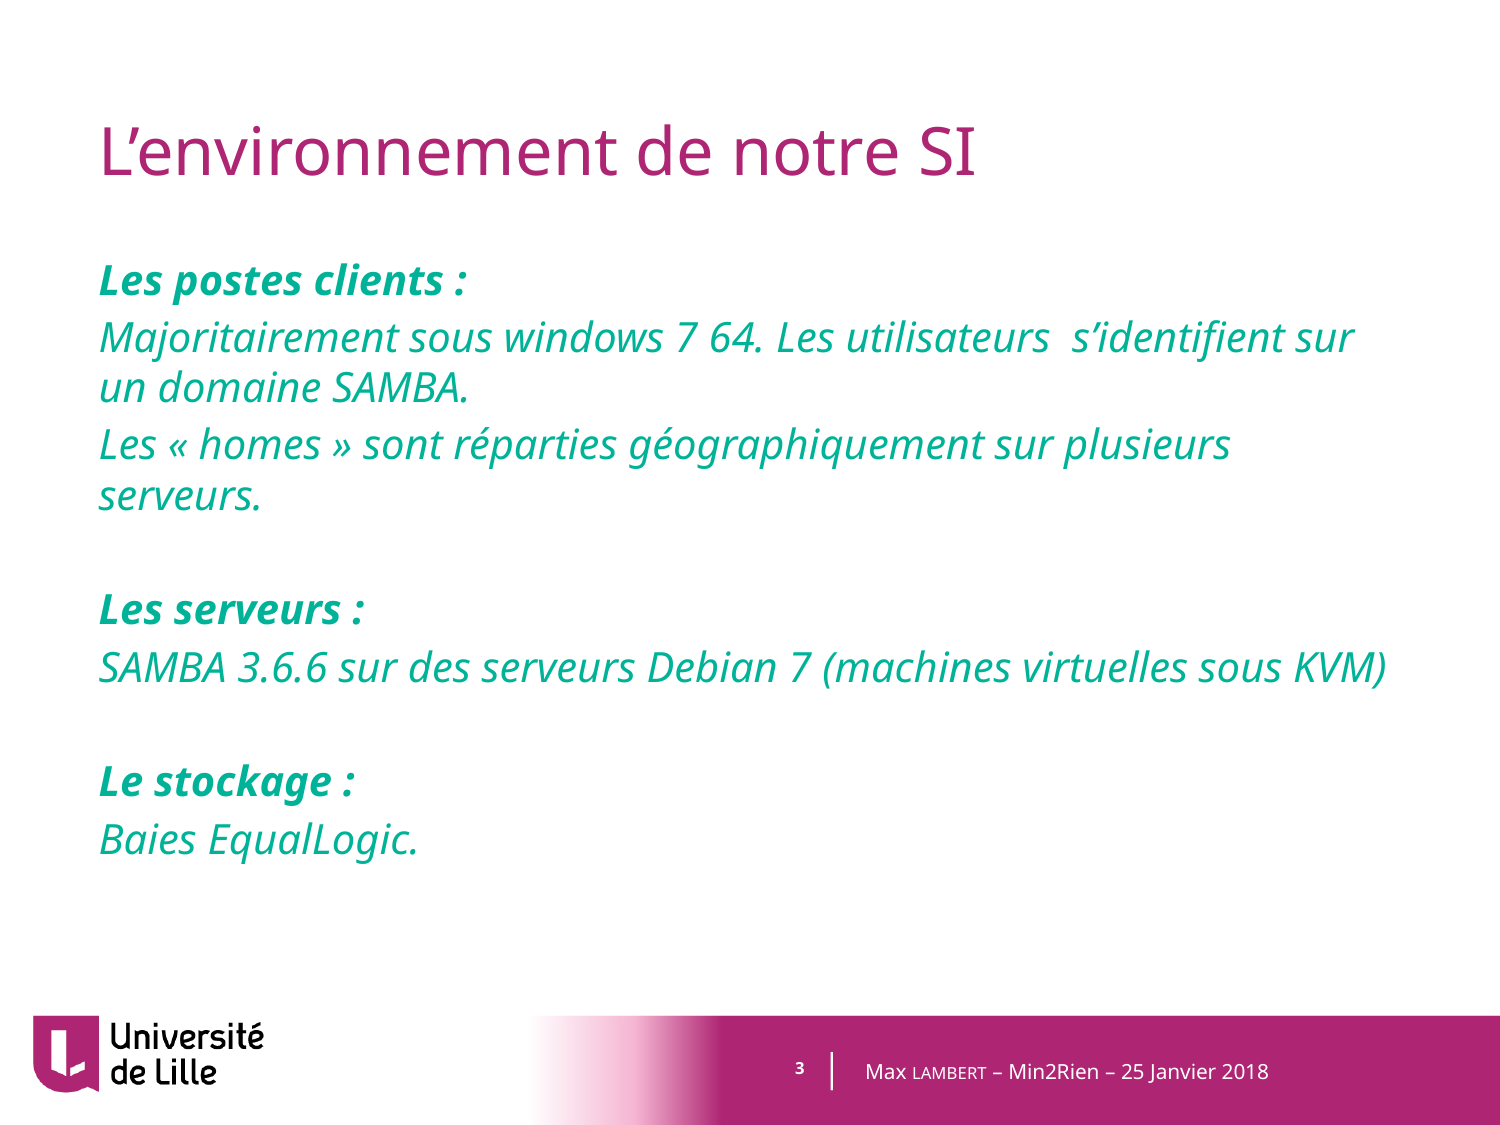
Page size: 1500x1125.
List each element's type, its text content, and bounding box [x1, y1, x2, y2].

picture [0, 0, 1500, 1125]
list L’environnement de notre SI Les postes clients : Majoritairement sous windows 7 64. Les utilisateurs s’identifient sur un domaine SAMBA. Les « homes » sont réparties géographiquement sur plusieurs serveurs. Les serveurs : SAMBA 3.6.6 sur des serveurs Debian 7 (machines virtuelles sous KVM) Le stockage : Baies EqualLogic. [98, 108, 1401, 911]
